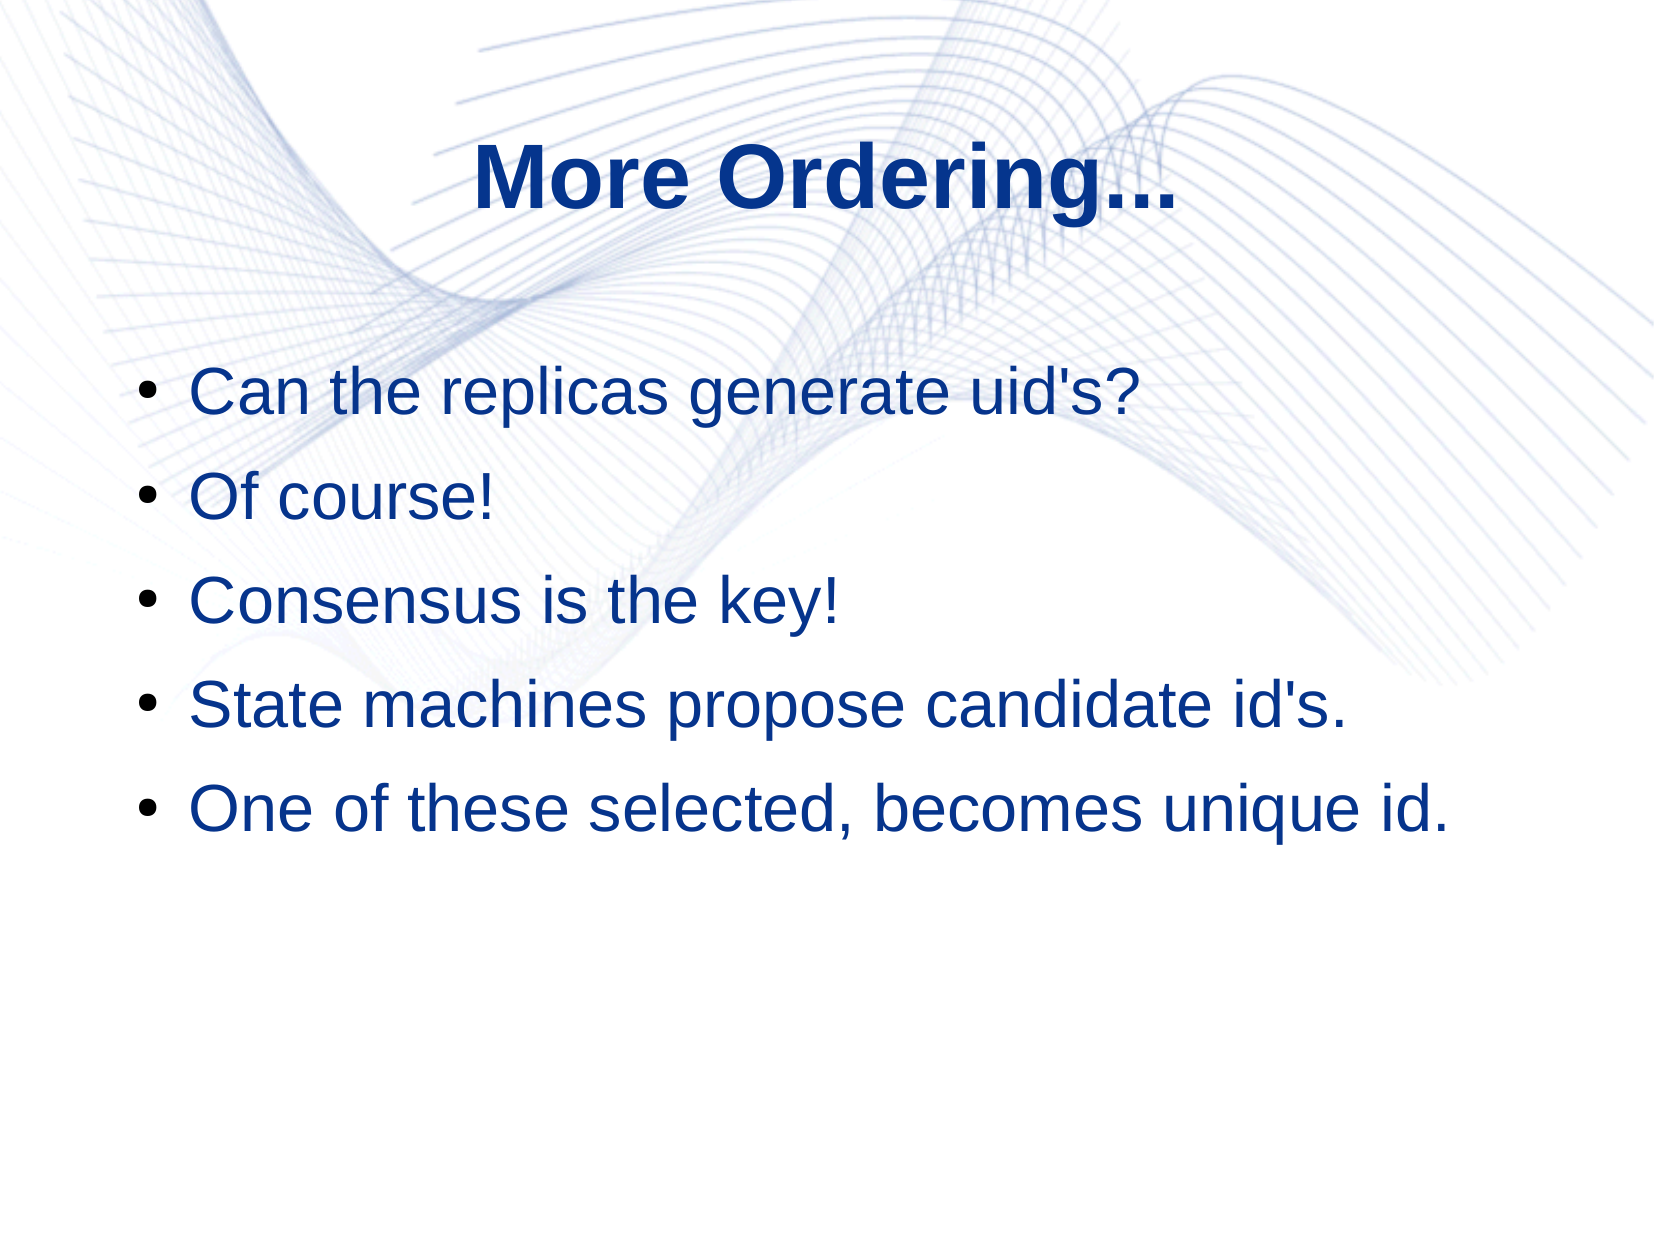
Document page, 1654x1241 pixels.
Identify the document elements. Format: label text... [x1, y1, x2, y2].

list Can the replicas generate uid's? Of course! Consensus is the key! State machines propose candidate id's. One of these selected, becomes unique id. [118, 354, 1536, 1108]
title More Ordering... [118, 66, 1536, 288]
picture [0, 0, 1654, 1241]
